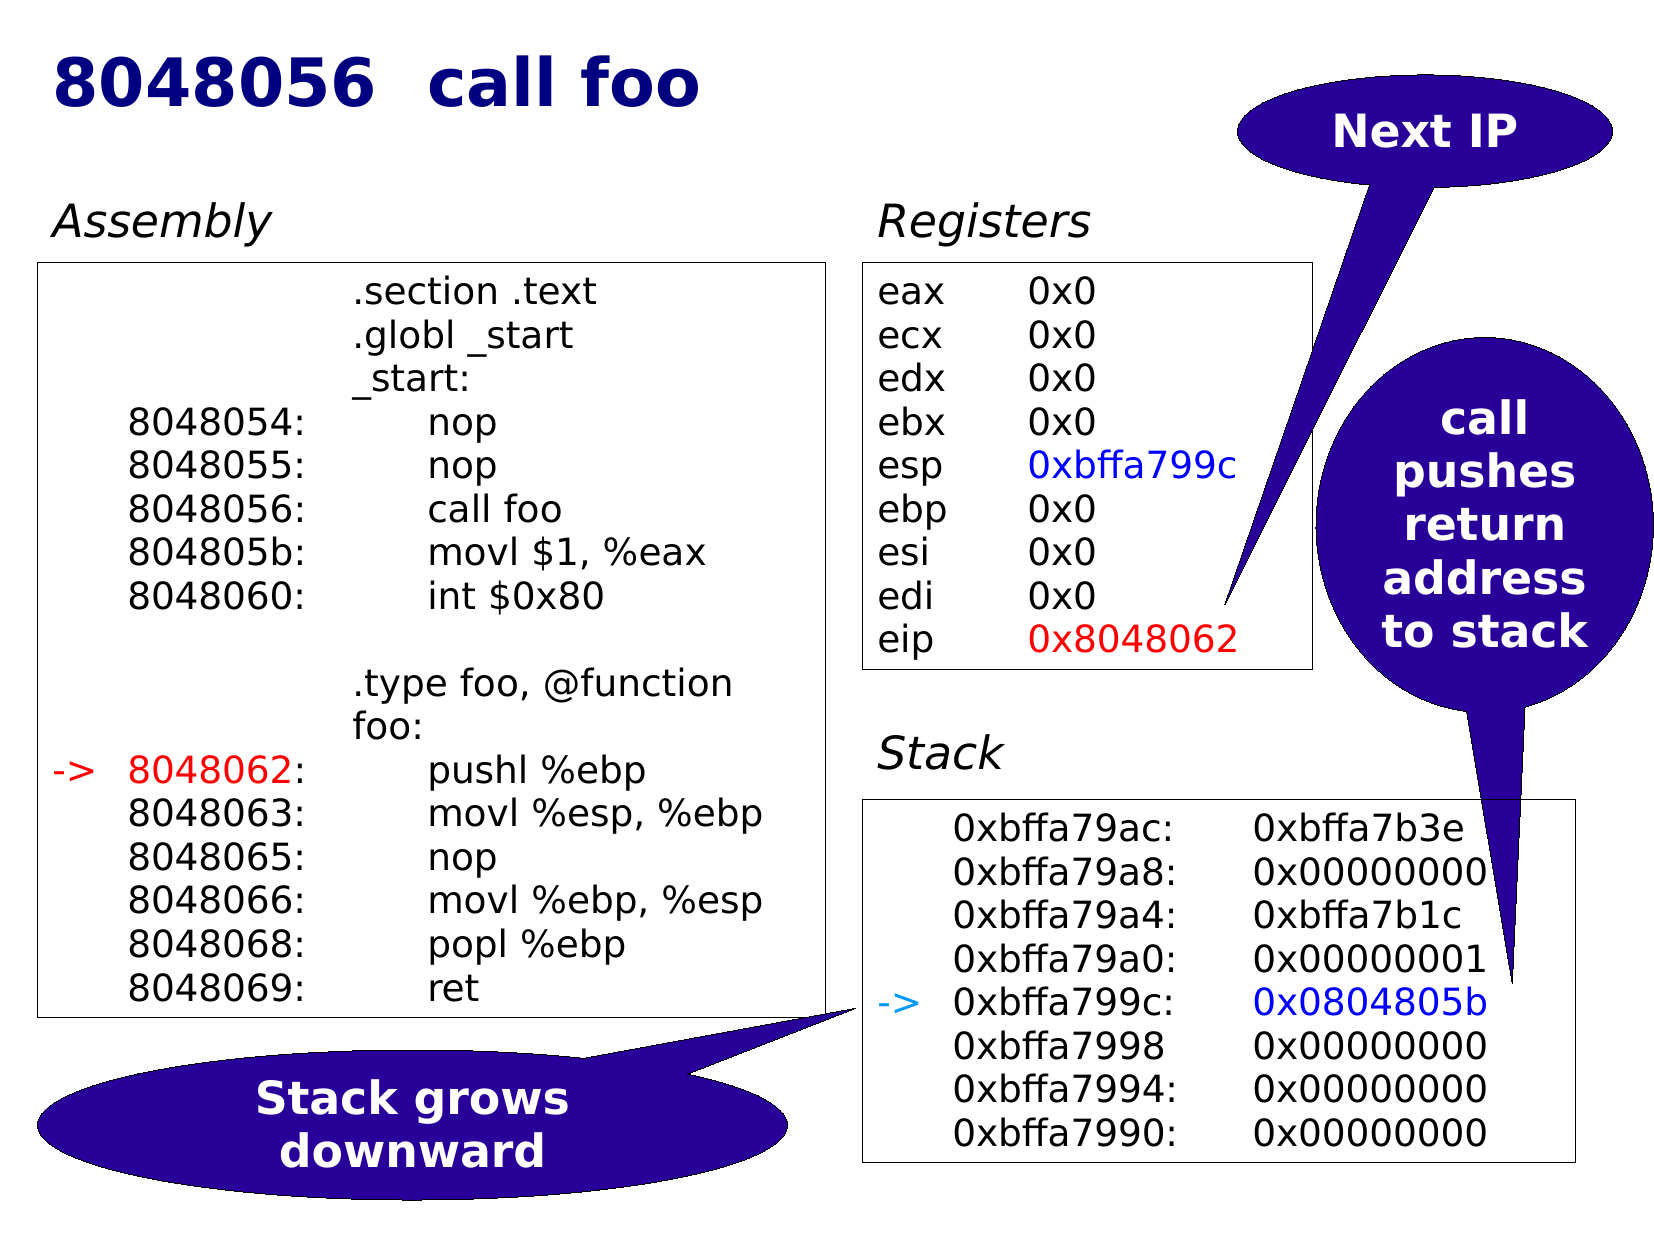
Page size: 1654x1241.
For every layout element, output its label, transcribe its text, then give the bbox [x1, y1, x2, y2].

text_box 8048056 call foo [37, 37, 863, 131]
text_box Stack [862, 719, 1051, 788]
text_box eax 0x0 ecx 0x0 edx 0x0 ebx 0x0 esp 0xbffa799c ebp 0x0 esi 0x0 edi 0x0 eip 0x8048062 [862, 262, 1313, 670]
text_box Stack grows downward [37, 1008, 856, 1201]
text_box call pushes return address to stack [1315, 337, 1654, 799]
text_box Next IP [1224, 74, 1613, 605]
text_box .section .text .globl _start _start: 8048054: nop 8048055: nop 8048056: call foo 804805b: movl $1, %eax 8048060: int $0x80 .type foo, @function foo: -> 8048062: pushl %ebp 8048063: movl %esp, %ebp 8048065: nop 8048066: movl %ebp, %esp 8048068: popl %ebp 8048069: ret [37, 262, 826, 1018]
text_box Assembly [37, 187, 301, 256]
text_box 0xbffa79ac: 0xbffa7b3e 0xbffa79a8: 0x00000000 0xbffa79a4: 0xbffa7b1c 0xbffa79a0: 0x00000001 -> 0xbffa799c: 0x0804805b 0xbffa7998 0x00000000 0xbffa7994: 0x00000000 0xbffa7990: 0x00000000 [862, 799, 1576, 1163]
text_box Registers [862, 187, 1126, 256]
